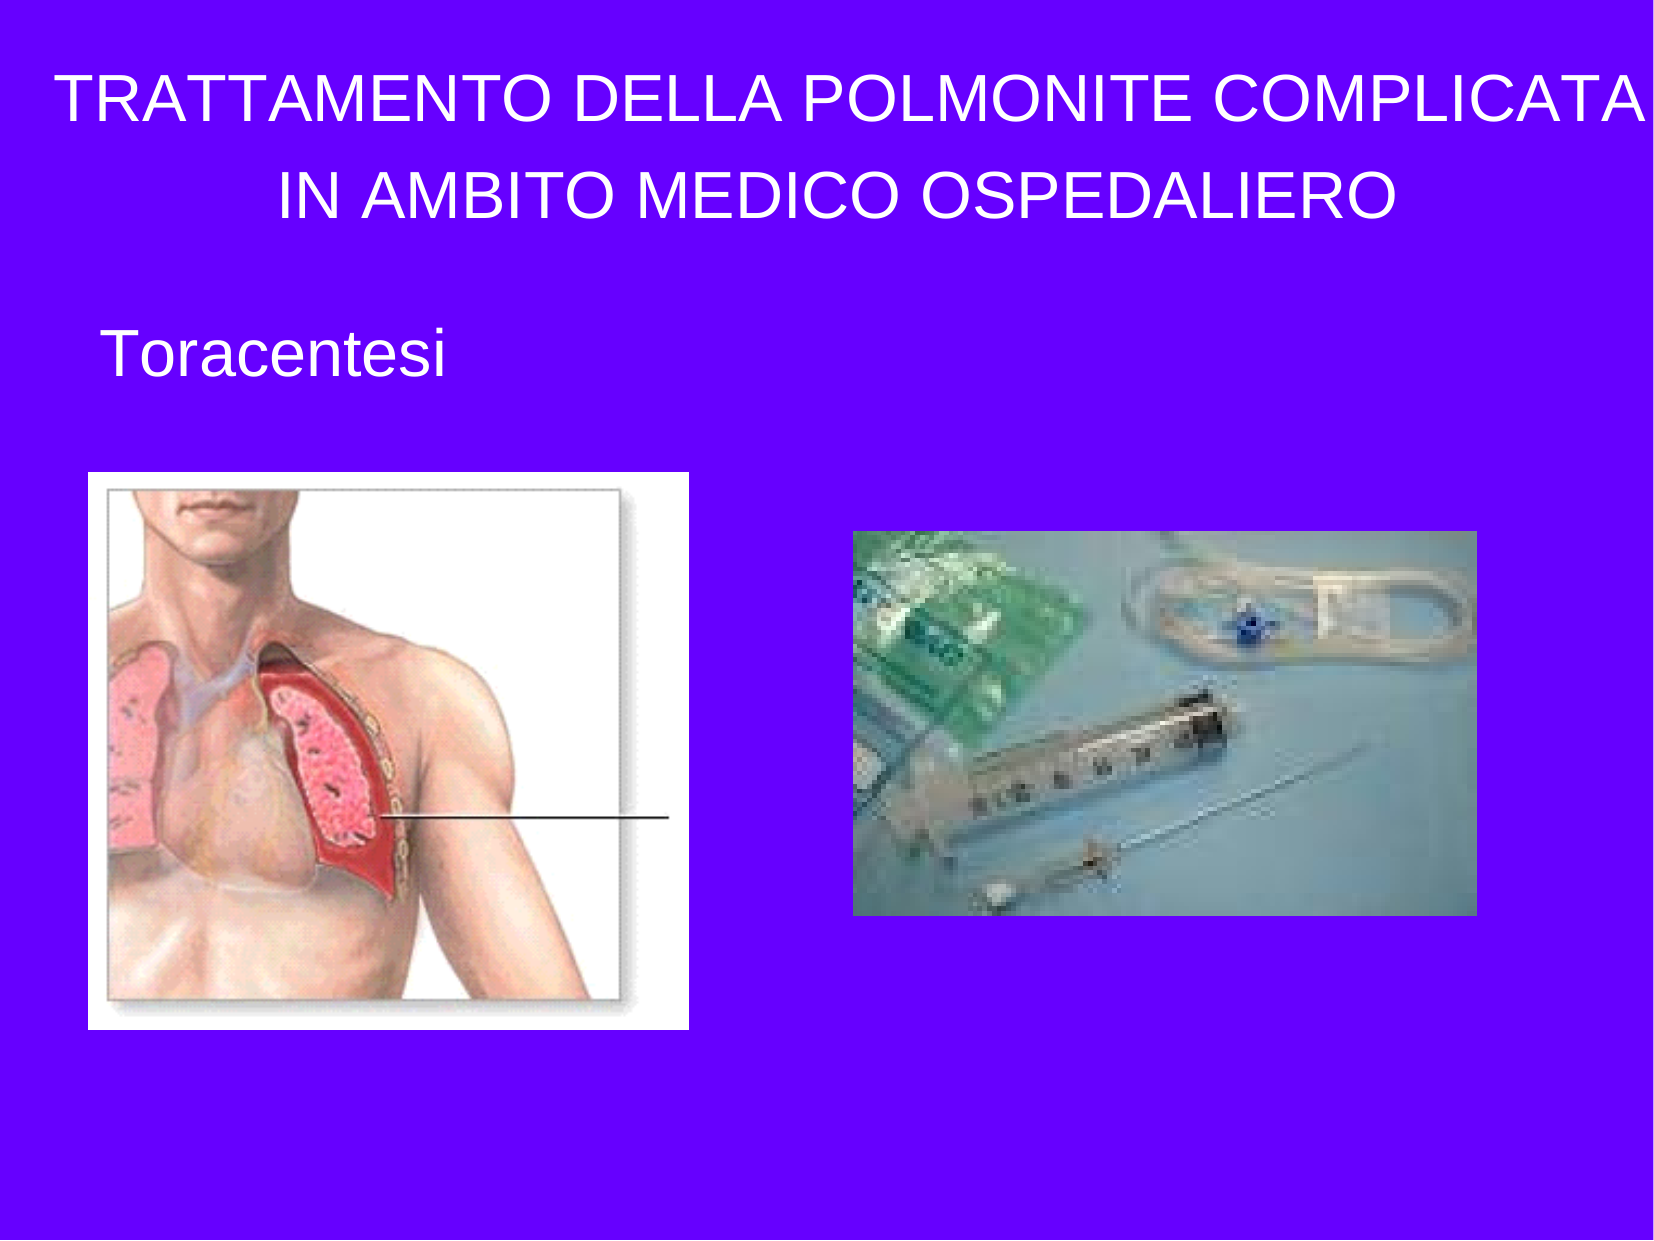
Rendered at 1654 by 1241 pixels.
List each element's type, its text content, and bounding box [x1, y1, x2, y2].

chart [88, 472, 689, 1030]
text_box Toracentesi [95, 312, 613, 423]
title TRATTAMENTO DELLA POLMONITE COMPLICATA IN AMBITO MEDICO OSPEDALIERO [48, 55, 1653, 239]
picture [853, 531, 1477, 916]
